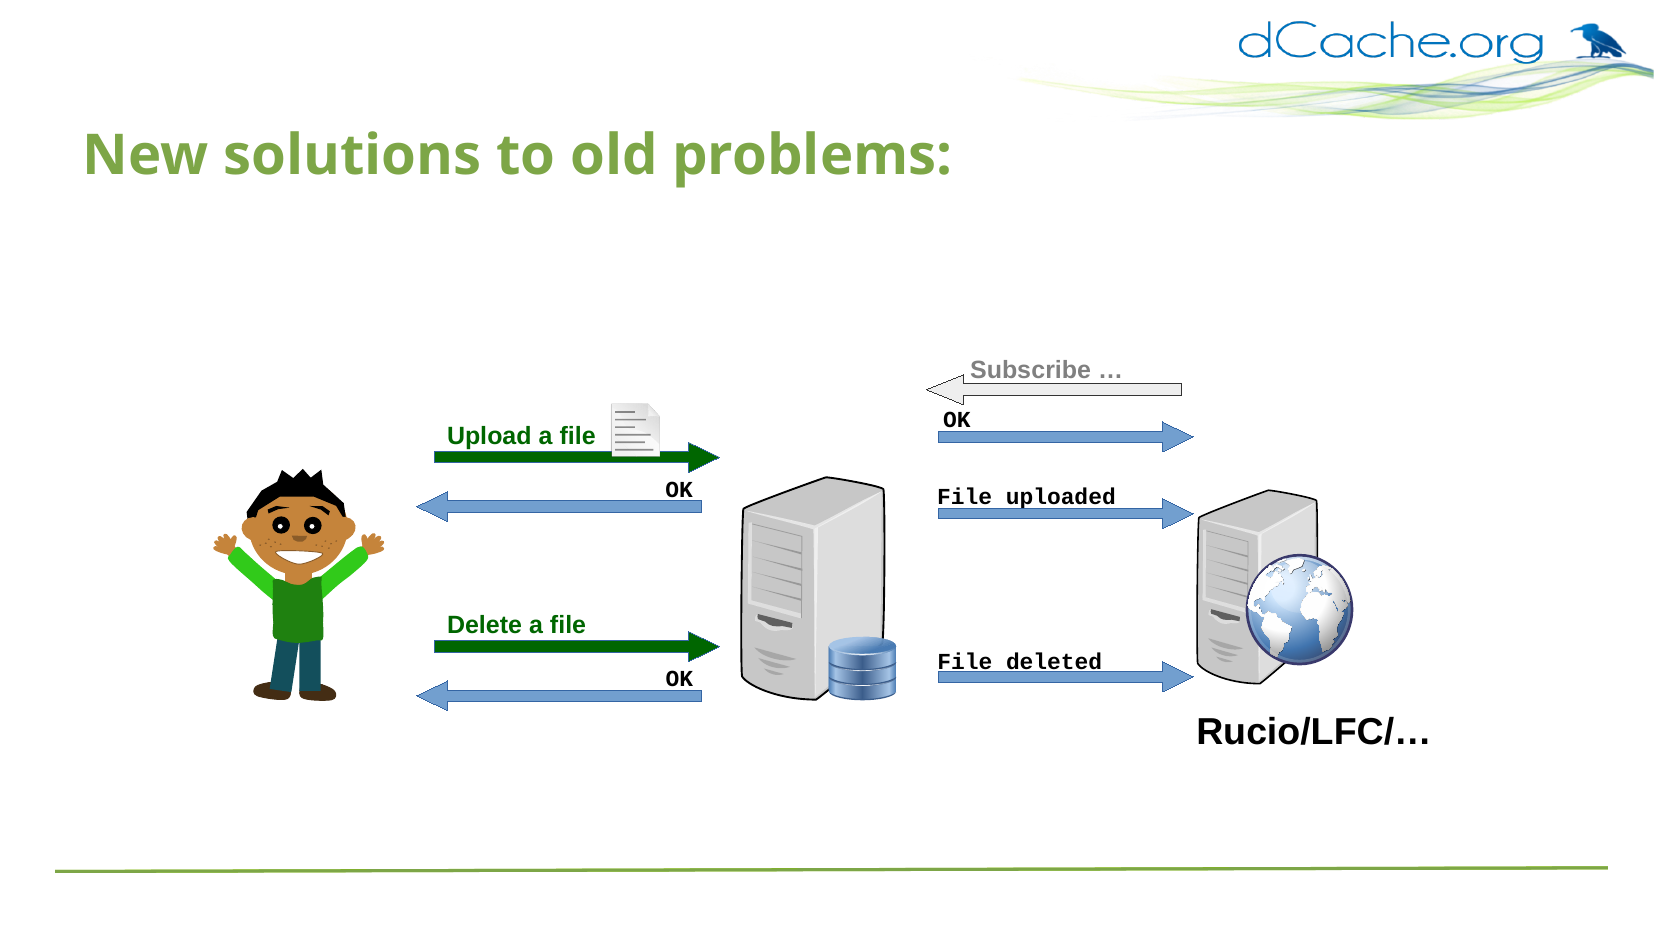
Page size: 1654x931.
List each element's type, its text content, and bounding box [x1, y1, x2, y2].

title New solutions to old problems: [82, 116, 1605, 189]
picture [610, 403, 661, 458]
text_box [434, 442, 720, 470]
text_box OK [650, 659, 709, 701]
text_box File uploaded [922, 477, 1131, 519]
text_box [416, 491, 702, 522]
picture [206, 463, 392, 716]
text_box OK [928, 400, 986, 442]
text_box [938, 421, 1194, 452]
text_box [416, 680, 702, 711]
text_box Delete a file [432, 603, 602, 647]
text_box Rucio/LFC/… [1181, 703, 1447, 761]
picture [956, 12, 1654, 127]
text_box Subscribe … [955, 348, 1146, 391]
text_box Upload a file [432, 414, 610, 458]
text_box [938, 498, 1194, 529]
text_box File deleted [922, 642, 1118, 684]
text_box [938, 661, 1194, 692]
text_box OK [650, 470, 708, 512]
picture [1196, 489, 1354, 685]
picture [739, 475, 897, 701]
text_box [434, 631, 720, 659]
text_box [926, 378, 1182, 400]
